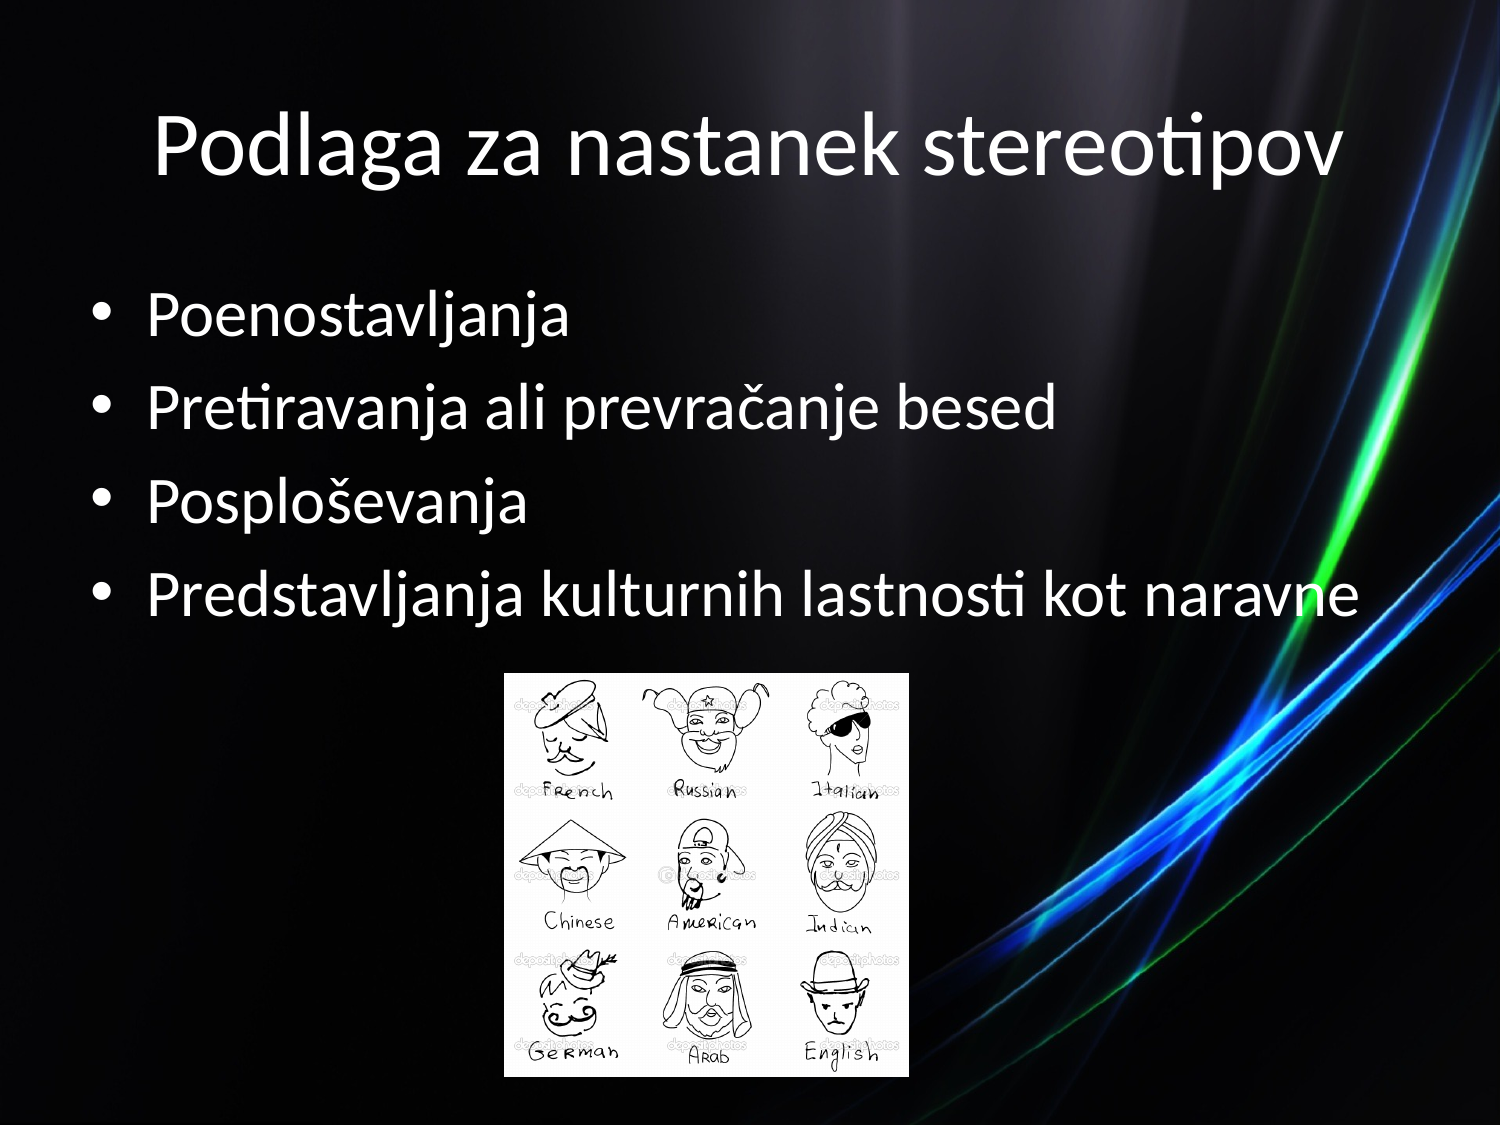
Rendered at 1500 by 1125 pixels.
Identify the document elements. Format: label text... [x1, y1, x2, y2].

title Podlaga za nastanek stereotipov [75, 45, 1425, 233]
picture [0, 0, 1500, 1125]
list Poenostavljanja Pretiravanja ali prevračanje besed Posploševanja Predstavljanja kulturnih lastnosti kot naravne [75, 262, 1425, 1005]
